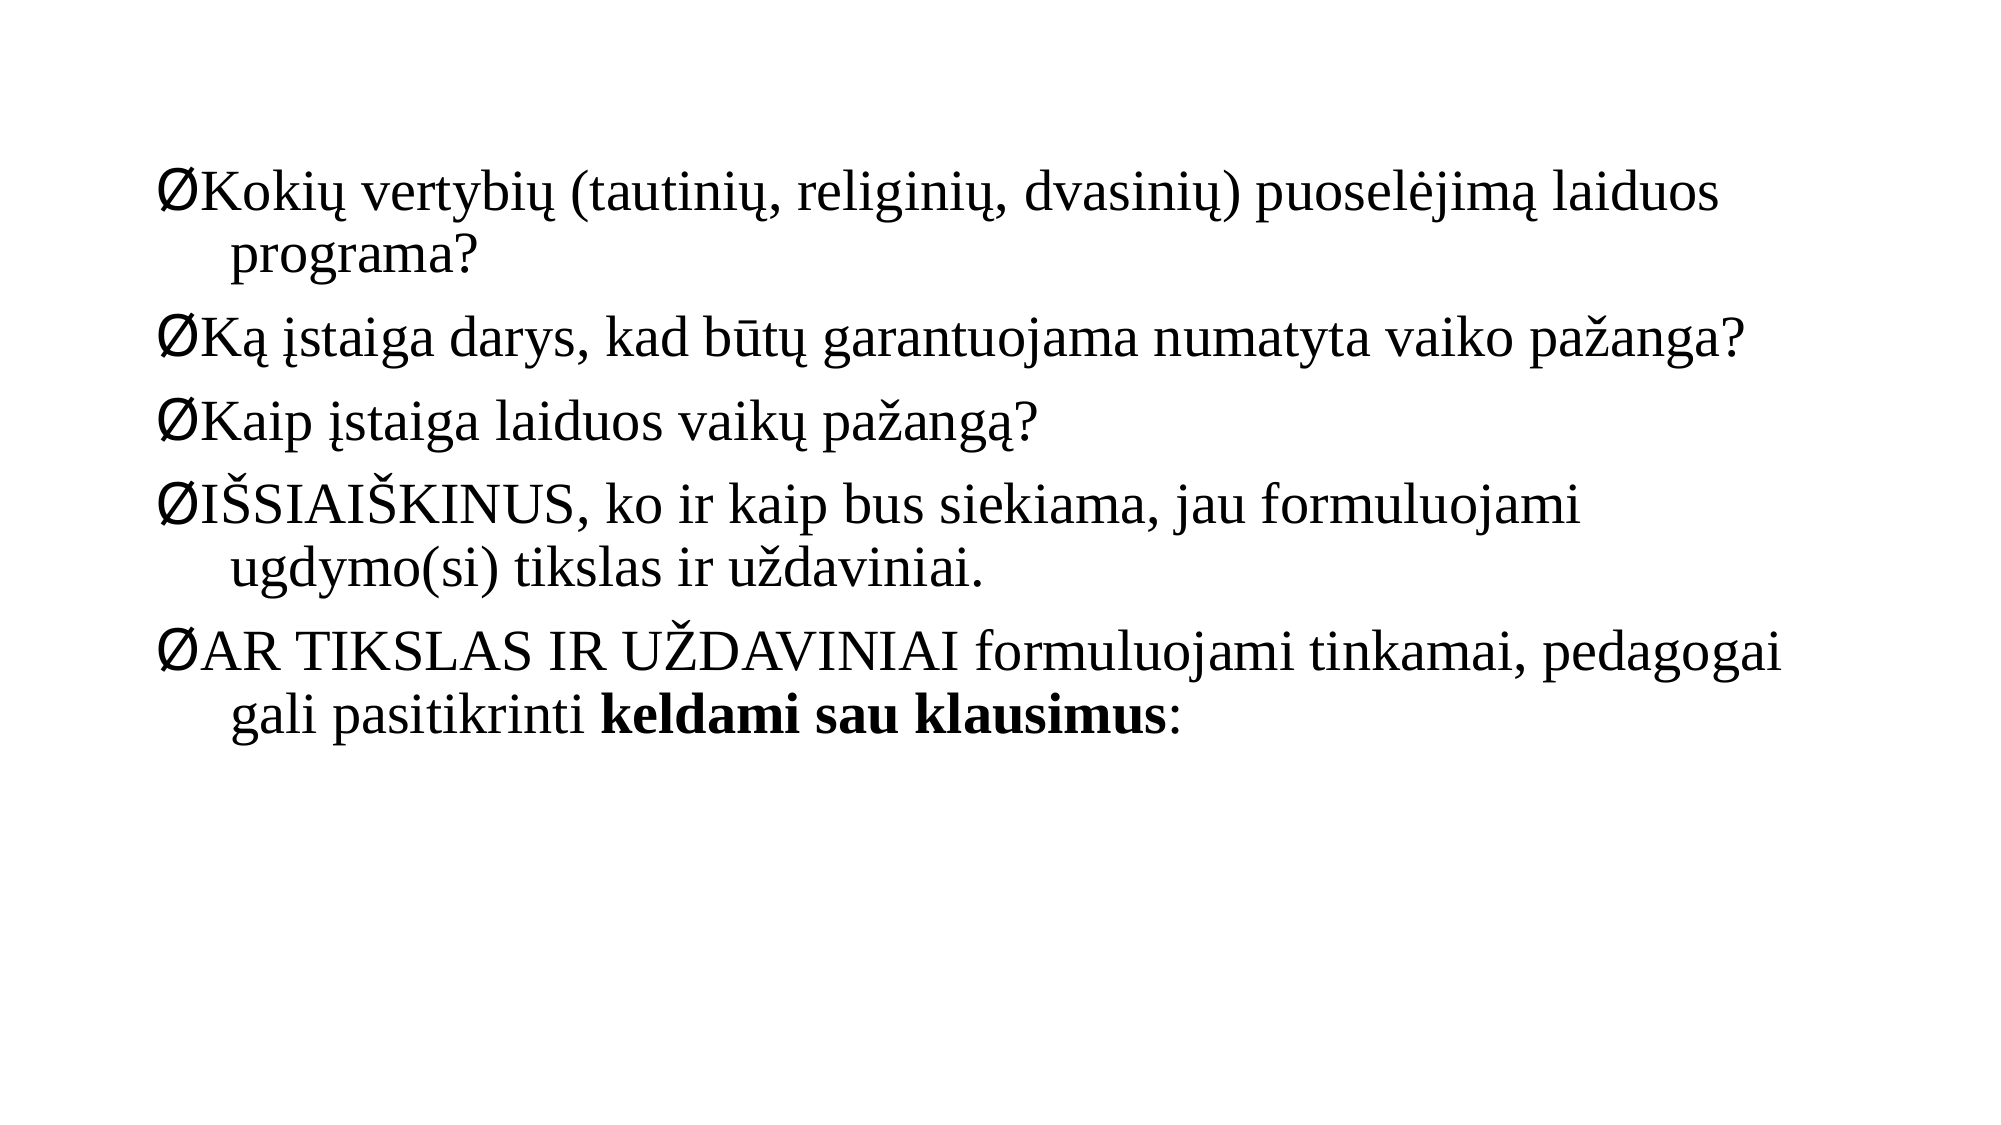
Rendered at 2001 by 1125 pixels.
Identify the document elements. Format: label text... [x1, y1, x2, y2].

list Kokių vertybių (tautinių, religinių, dvasinių) puoselėjimą laiduos programa? Ką įstaiga darys, kad būtų garantuojama numatyta vaiko pažanga? Kaip įstaiga laiduos vaikų pažangą? IŠSIAIŠKINUS, ko ir kaip bus siekiama, jau formuluojami ugdymo(si) tikslas ir uždaviniai. AR TIKSLAS IR UŽDAVINIAI formuluojami tinkamai, pedagogai gali pasitikrinti keldami sau klausimus: [140, 152, 1866, 867]
